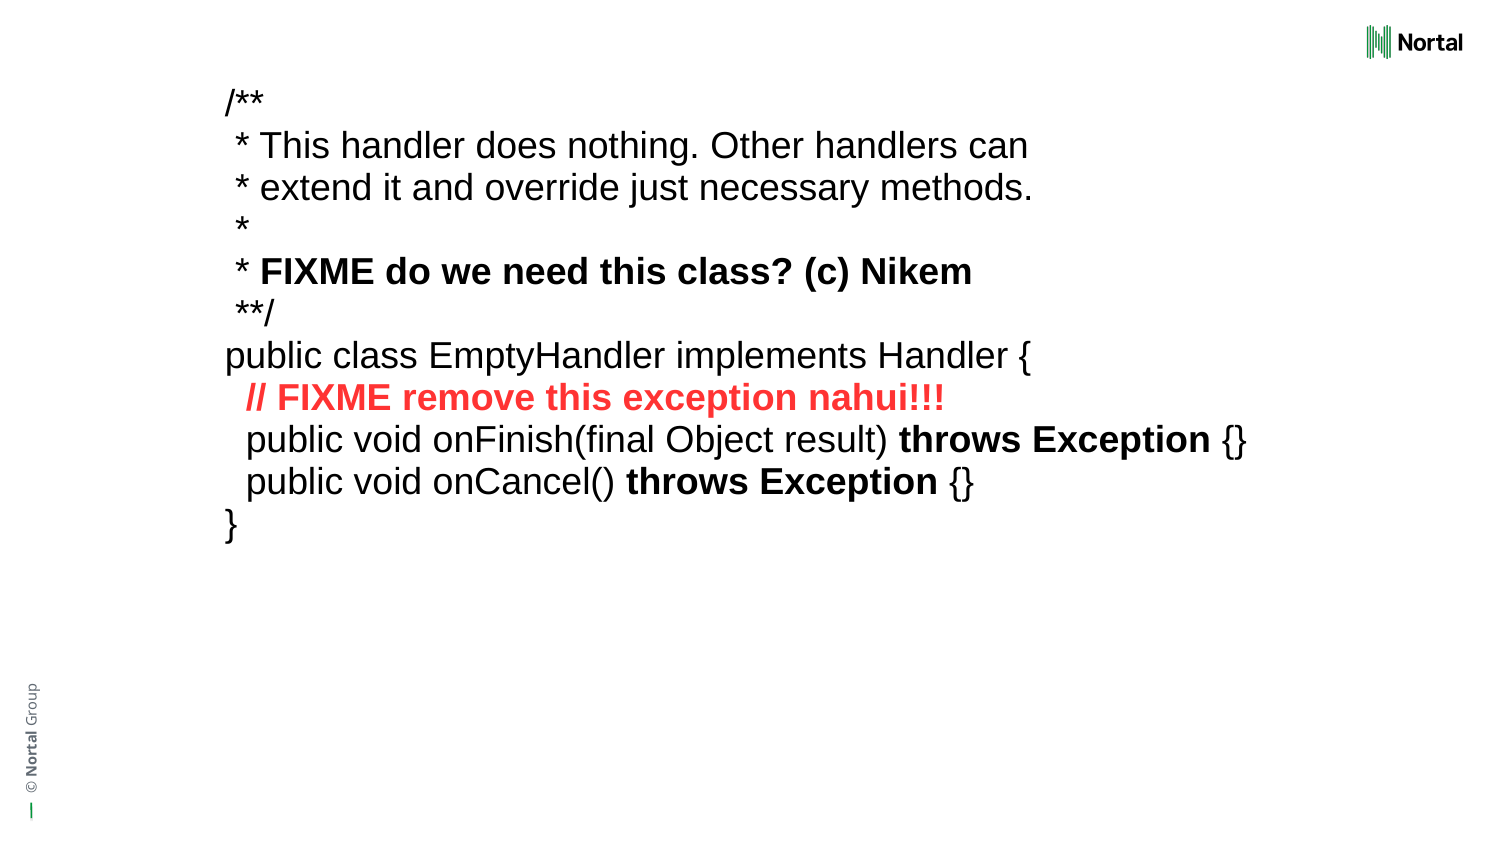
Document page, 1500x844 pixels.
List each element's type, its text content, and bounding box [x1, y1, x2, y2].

text_box /** * This handler does nothing. Other handlers can * extend it and override just necessary methods. * * FIXME do we need this class? (c) Nikem **/ public class EmptyHandler implements Handler { // FIXME remove this exception nahui!!! public void onFinish(final Object result) throws Exception {} public void onCancel() throws Exception {} } [210, 75, 1276, 573]
